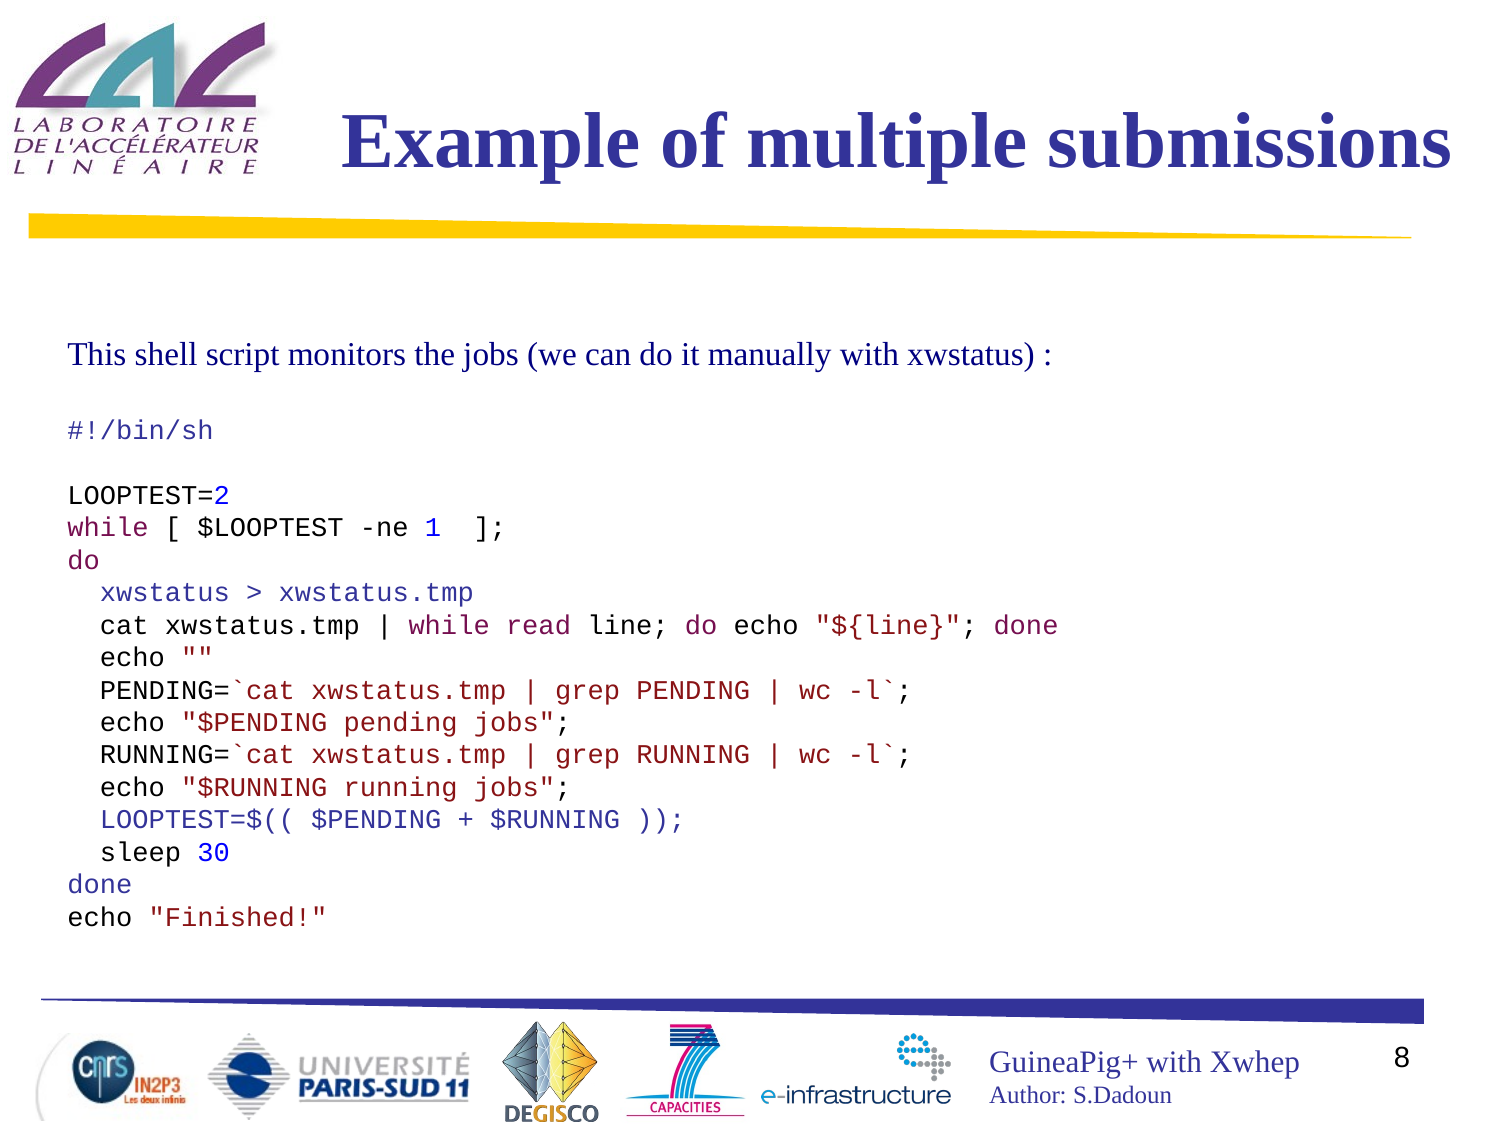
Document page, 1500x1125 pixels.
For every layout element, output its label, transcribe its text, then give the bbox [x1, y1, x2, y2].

title Example of multiple submissions [295, 10, 1500, 261]
picture [902, 1038, 925, 1049]
picture [25, 1033, 475, 1121]
picture [761, 1033, 951, 1104]
picture [7, 16, 283, 178]
subtitle This shell script monitors the jobs (we can do it manually with xwstatus) : #!/bin/sh LOOPTEST=2 while [ $LOOPTEST -ne 1 ]; do xwstatus > xwstatus.tmp cat xwstatus.tmp | while read line; do echo "${line}"; done echo "" PENDING=`cat xwstatus.tmp | grep PENDING | wc -l`; echo "$PENDING pending jobs"; RUNNING=`cat xwstatus.tmp | grep RUNNING | wc -l`; echo "$RUNNING running jobs"; LOOPTEST=$(( $PENDING + $RUNNING )); sleep 30 done echo "Finished!" [67, 260, 1418, 1004]
picture [490, 1018, 609, 1122]
picture [620, 1017, 750, 1124]
